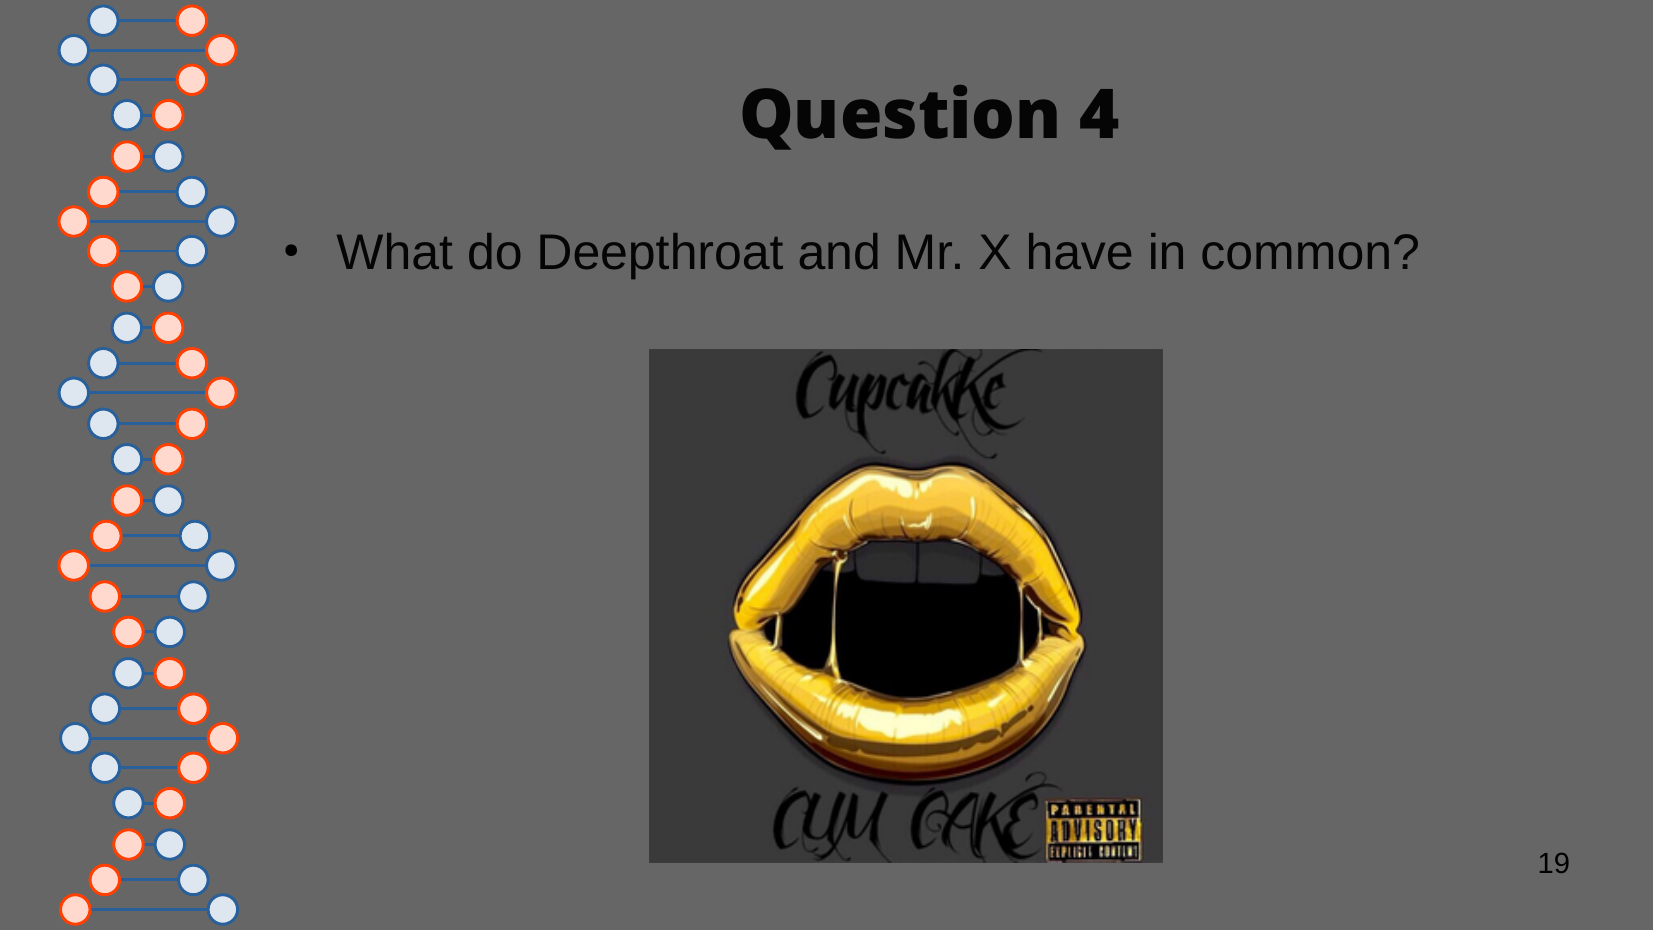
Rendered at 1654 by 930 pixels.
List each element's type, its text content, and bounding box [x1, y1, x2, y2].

title Question 4 [265, 35, 1594, 189]
picture [649, 349, 1163, 863]
list What do Deepthroat and Mr. X have in common? [265, 224, 1594, 764]
